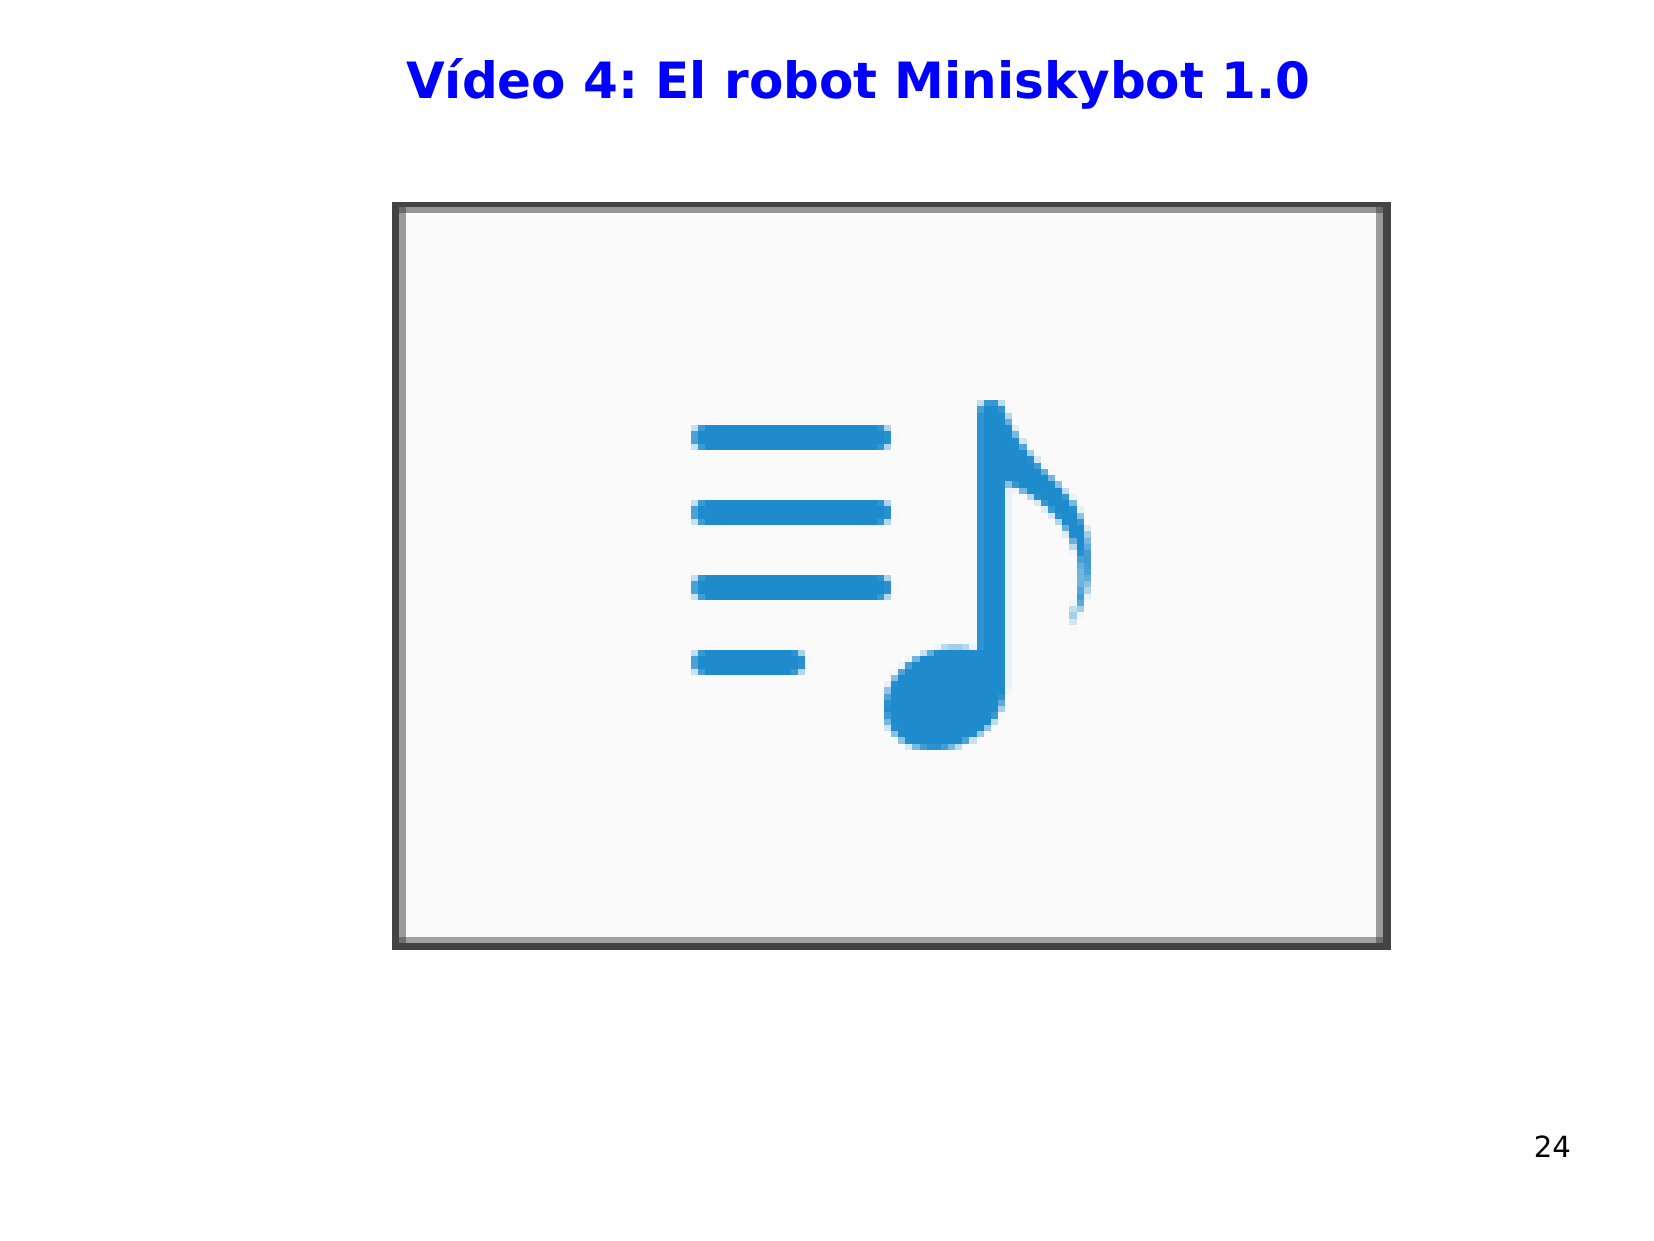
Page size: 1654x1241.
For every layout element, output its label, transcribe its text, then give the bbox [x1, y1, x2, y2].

text_box [391, 200, 1392, 951]
text_box Vídeo 4: El robot Miniskybot 1.0 [391, 44, 1326, 118]
